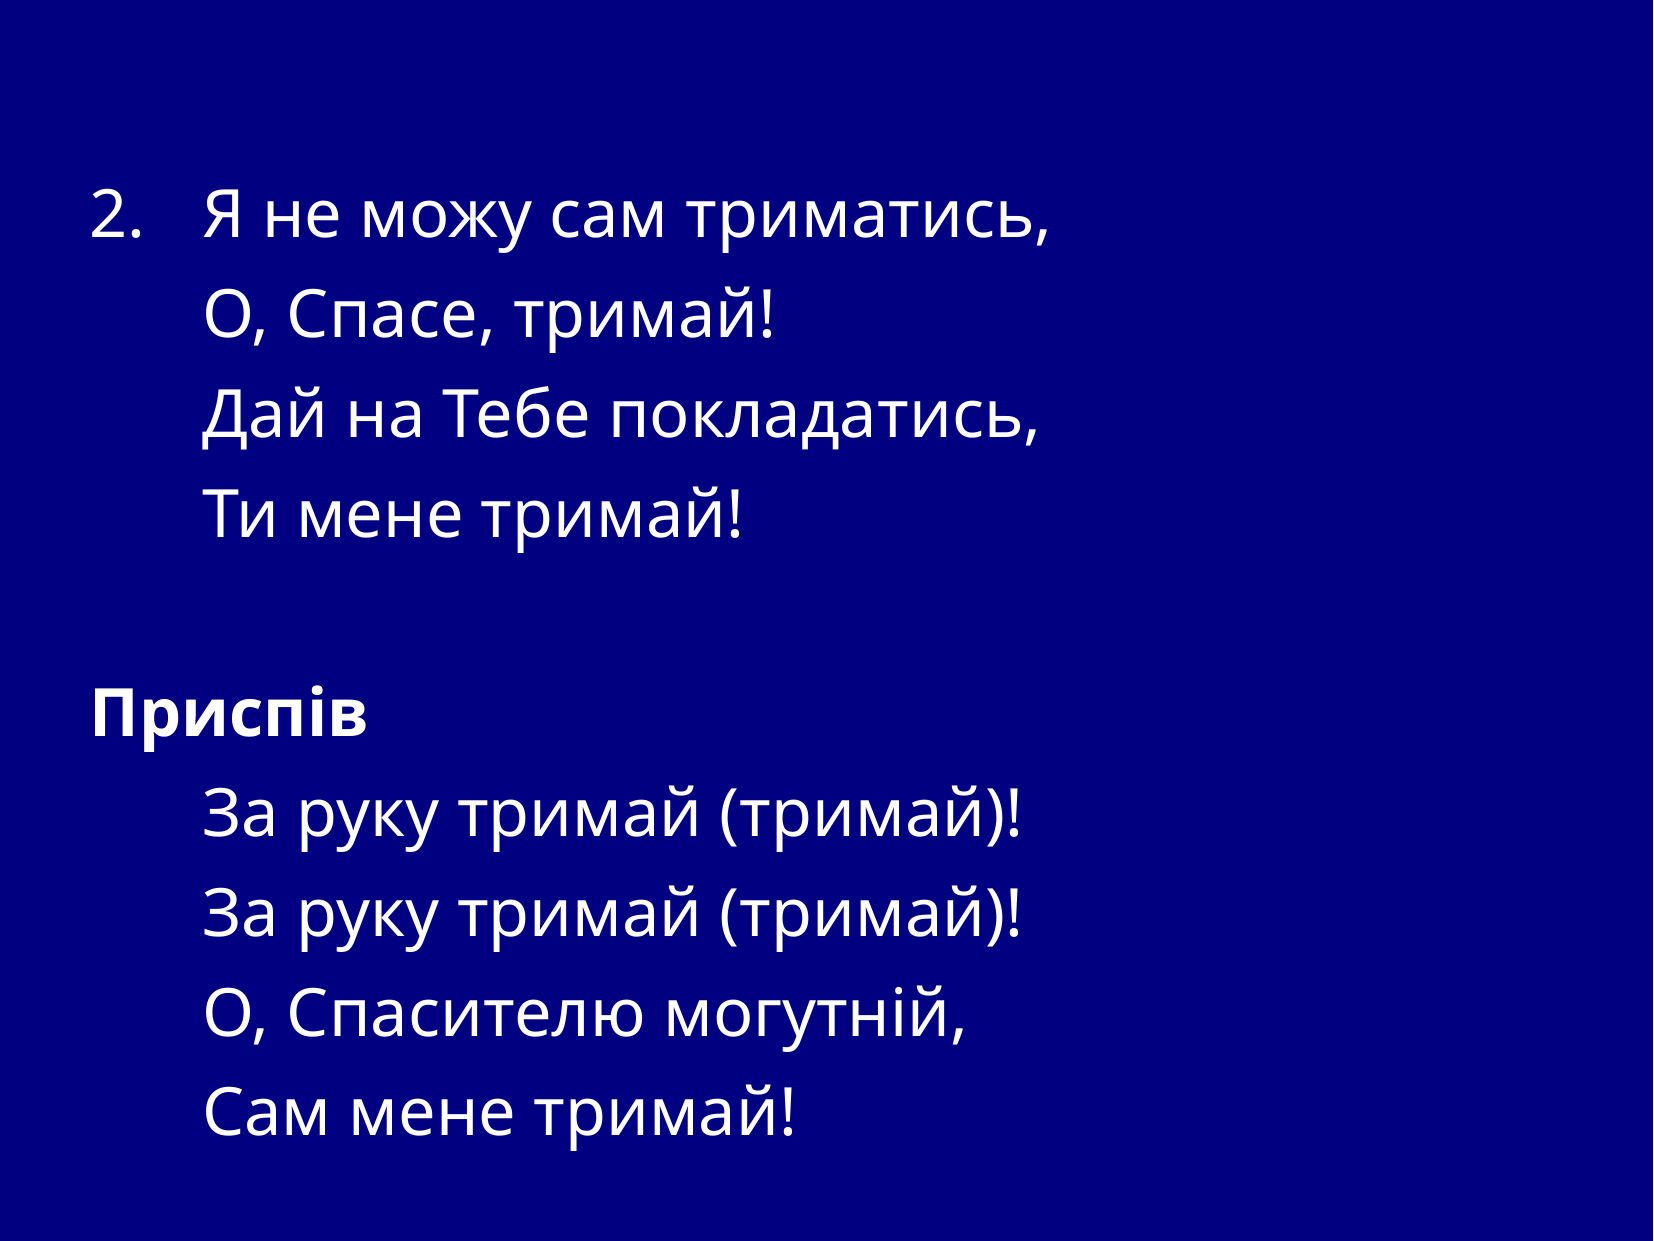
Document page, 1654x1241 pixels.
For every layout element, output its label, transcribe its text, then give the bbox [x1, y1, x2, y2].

text_box 2. Я не можу сам триматись, О, Спасе, тримай! Дай на Тебе покладатись, Ти мене тримай! Приспів За руку тримай (тримай)! За руку тримай (тримай)! О, Спасителю могутній, Сам мене тримай! [75, 150, 1576, 1163]
